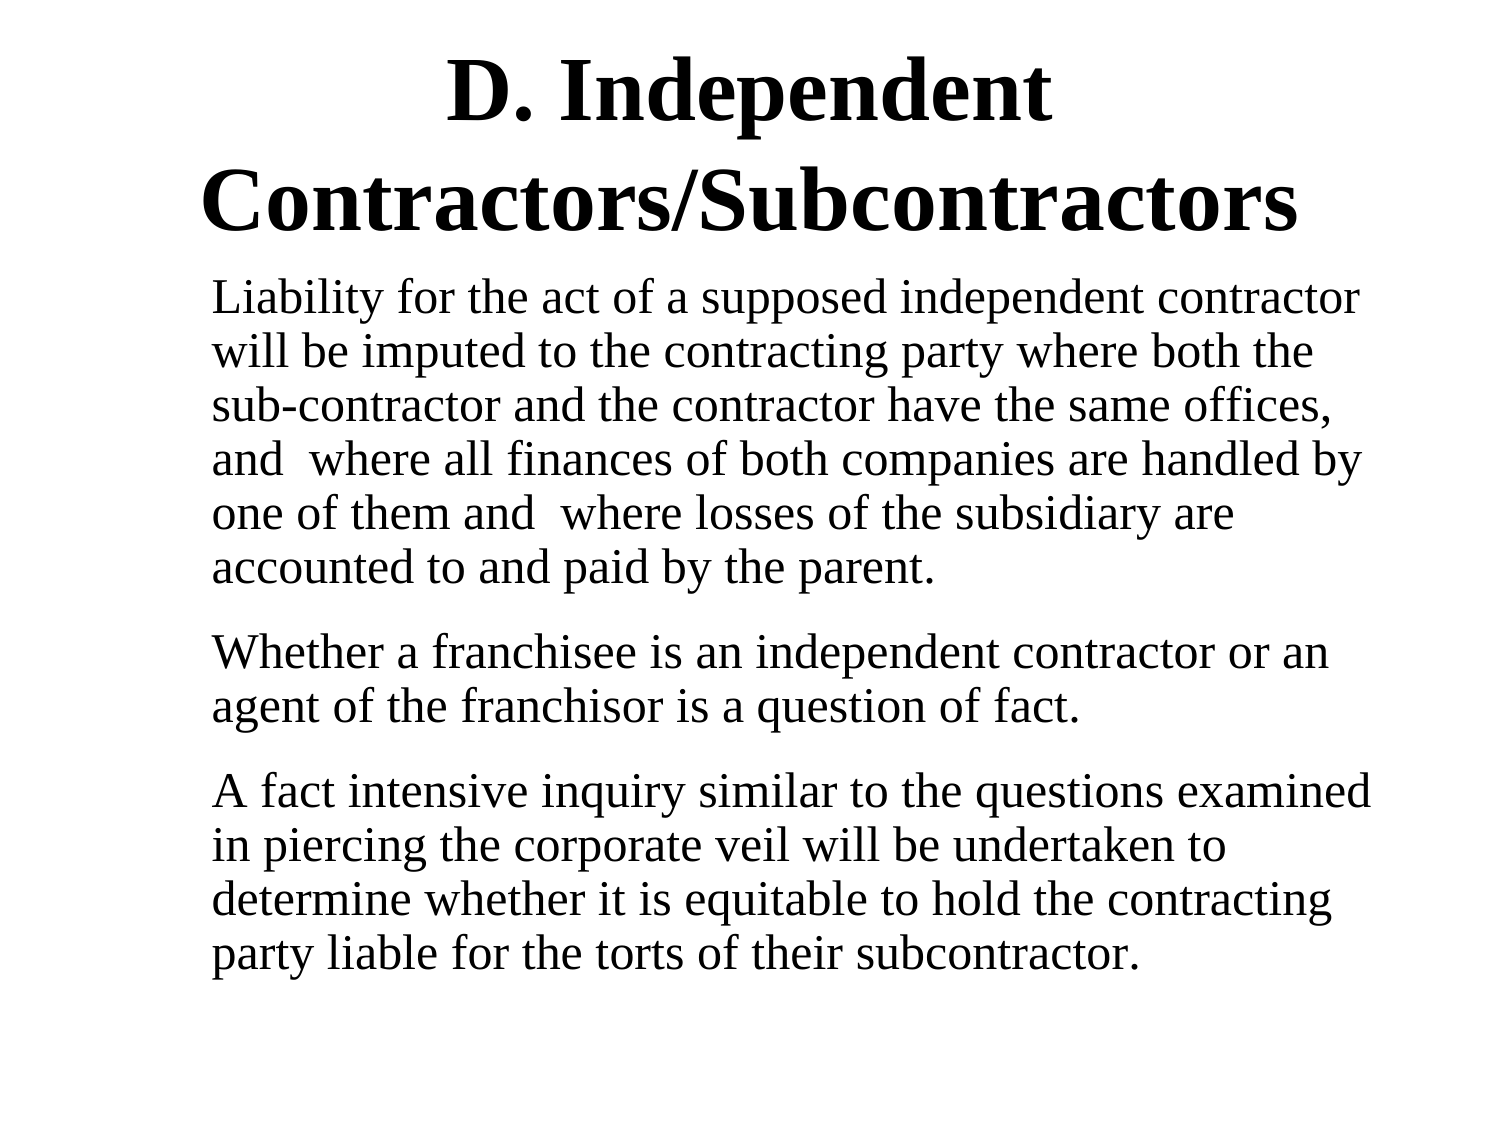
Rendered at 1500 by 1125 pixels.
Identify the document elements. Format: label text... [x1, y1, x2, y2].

list Liability for the act of a supposed independent contractor will be imputed to the contracting party where both the sub-contractor and the contractor have the same offices, and where all finances of both companies are handled by one of them and where losses of the subsidiary are accounted to and paid by the parent. Whether a franchisee is an independent contractor or an agent of the franchisor is a question of fact. A fact intensive inquiry similar to the questions examined in piercing the corporate veil will be undertaken to determine whether it is equitable to hold the contracting party liable for the torts of their subcontractor. [75, 262, 1426, 1005]
title D. Independent Contractors/Subcontractors [75, 45, 1426, 233]
